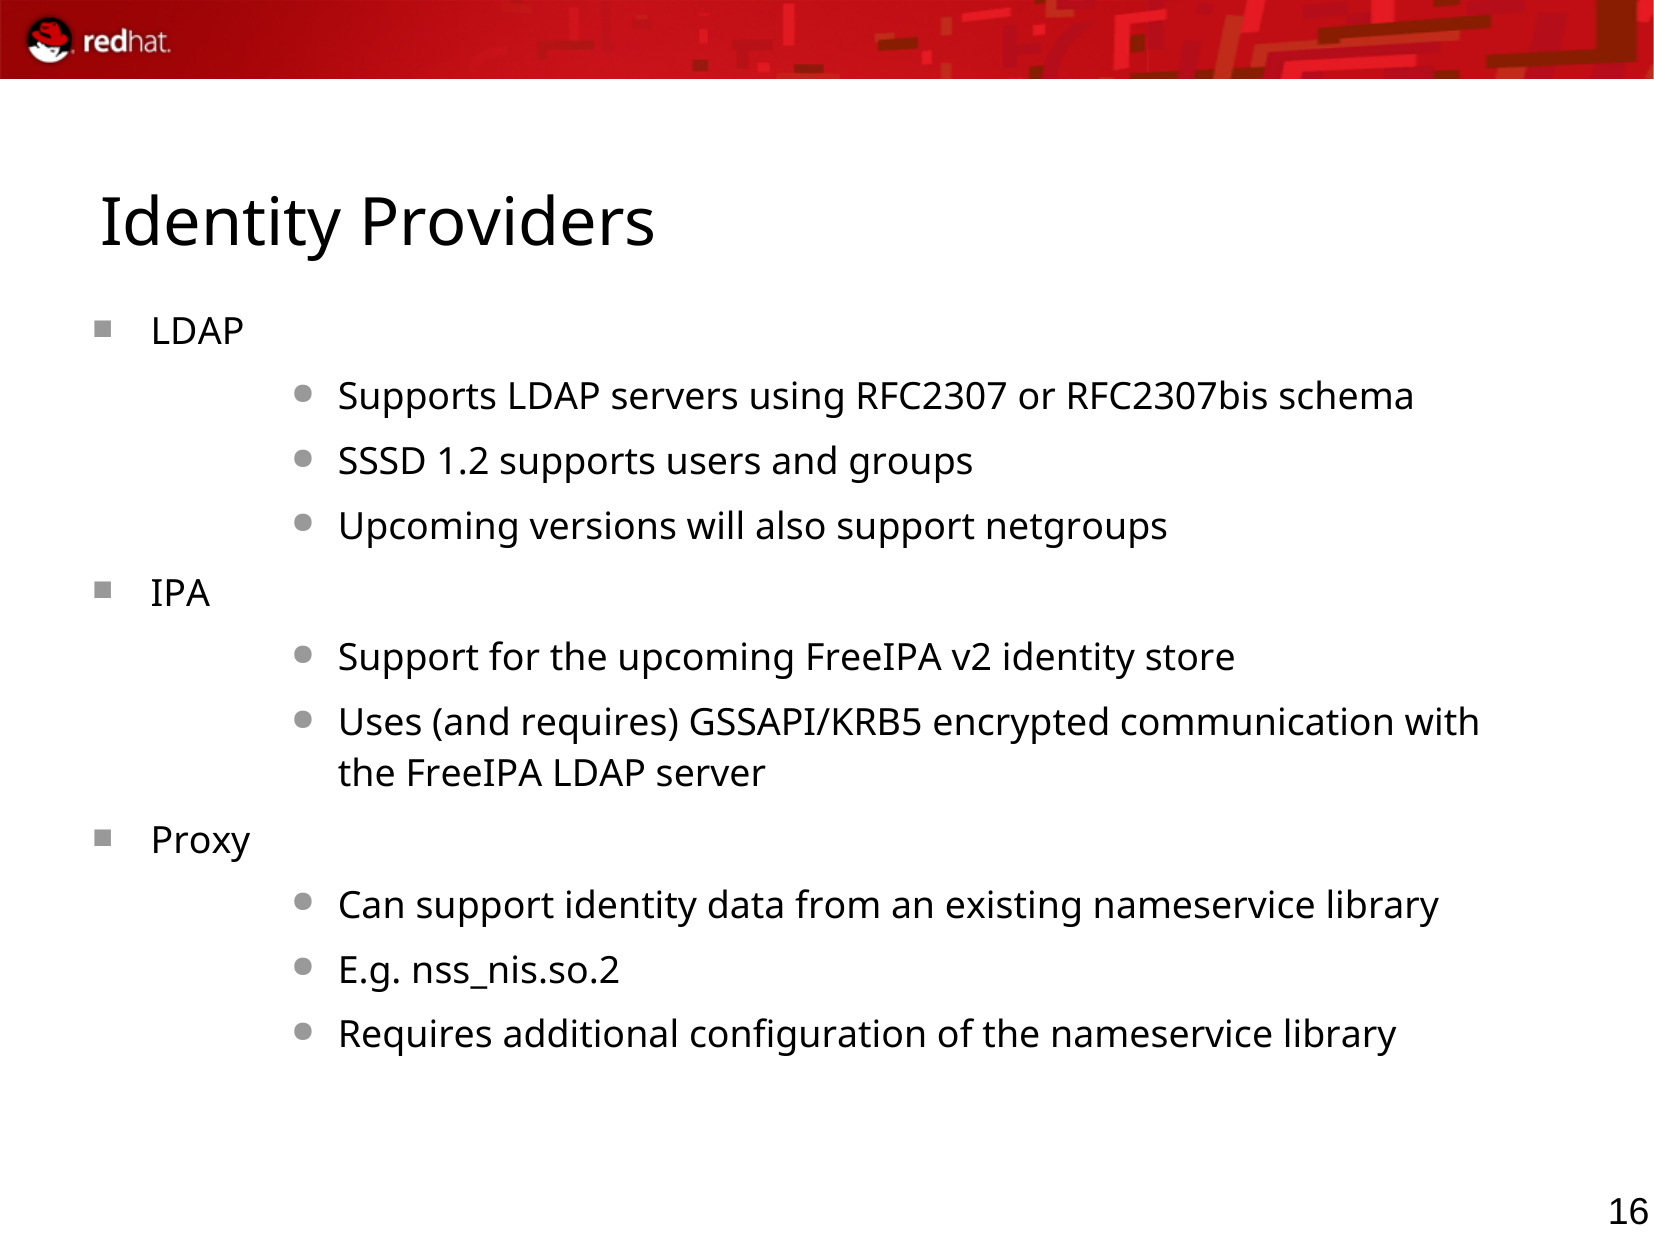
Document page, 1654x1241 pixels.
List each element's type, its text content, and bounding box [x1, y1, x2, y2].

title Identity Providers [100, 171, 1506, 267]
picture [0, 0, 1654, 79]
list LDAP Supports LDAP servers using RFC2307 or RFC2307bis schema SSSD 1.2 supports users and groups Upcoming versions will also support netgroups IPA Support for the upcoming FreeIPA v2 identity store Uses (and requires) GSSAPI/KRB5 encrypted communication with the FreeIPA LDAP server Proxy Can support identity data from an existing nameservice library E.g. nss_nis.so.2 Requires additional configuration of the nameservice library [94, 304, 1500, 1159]
